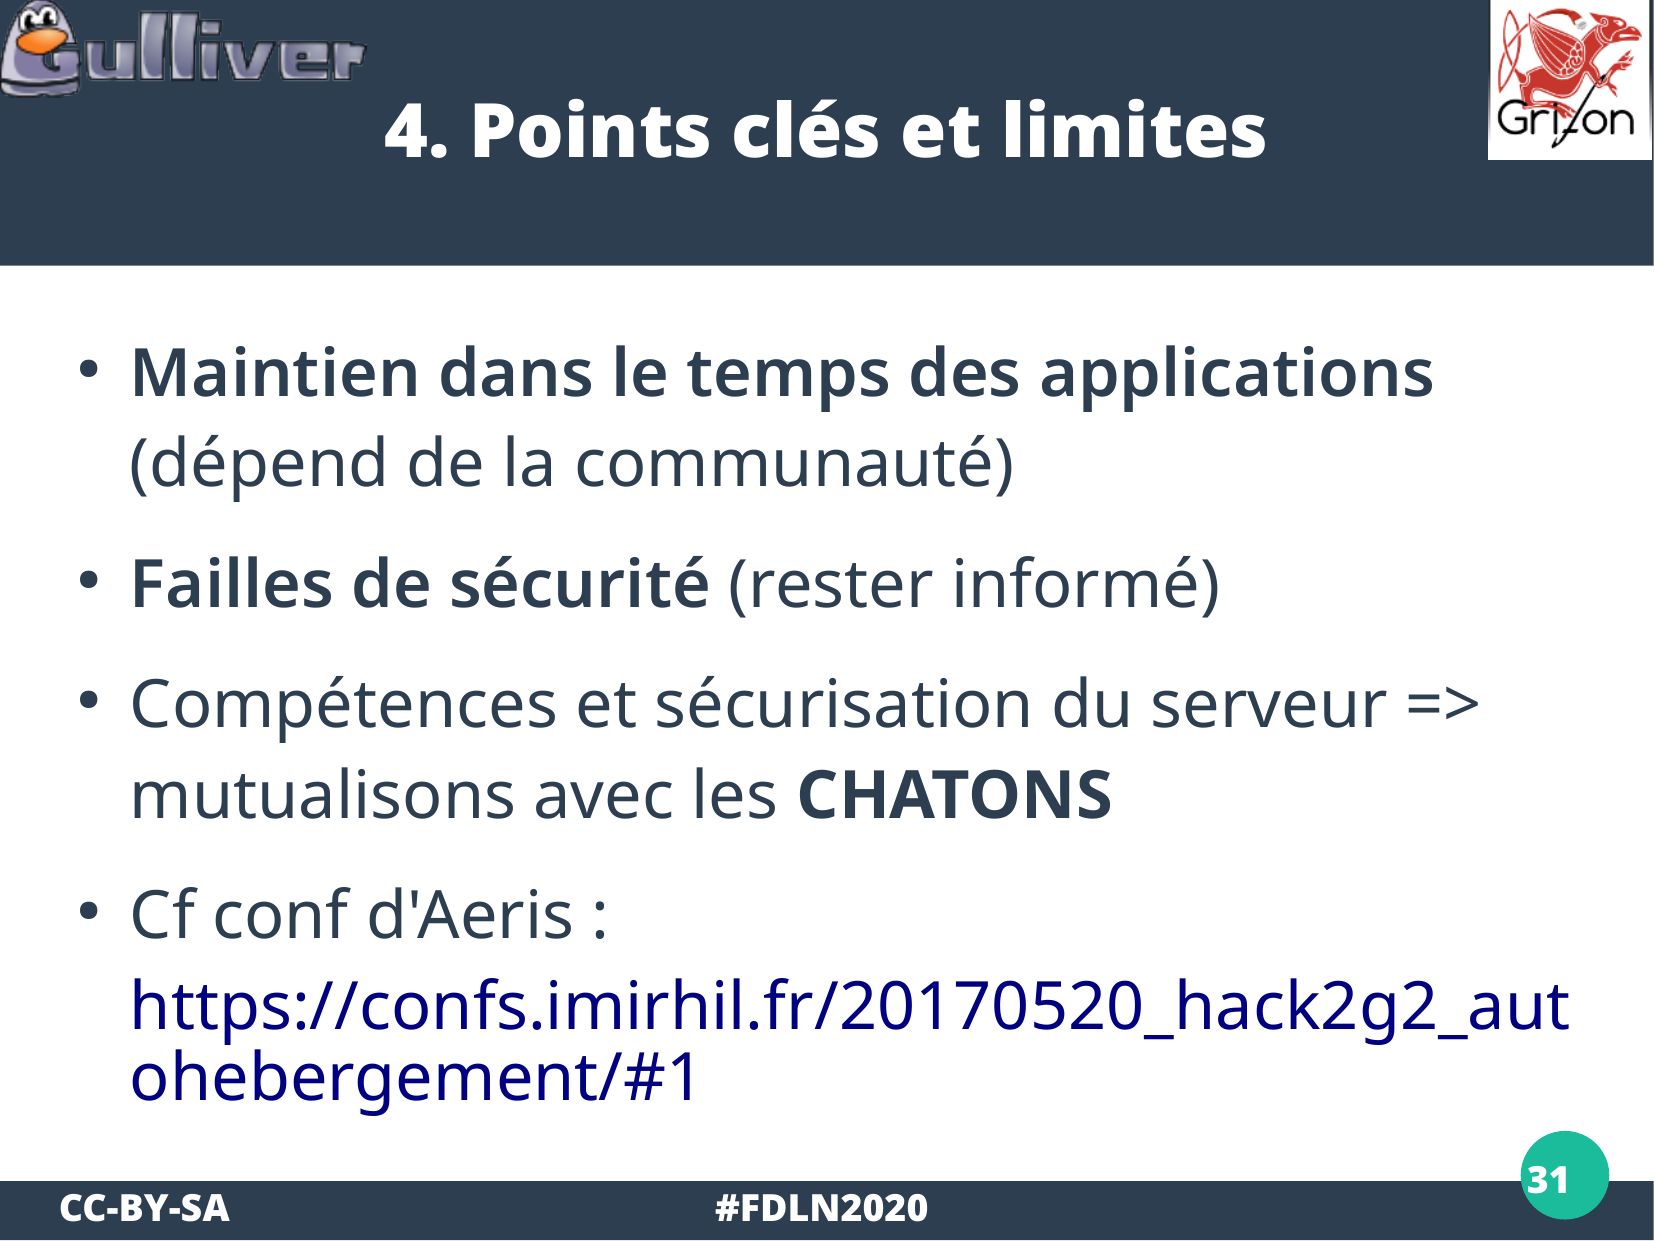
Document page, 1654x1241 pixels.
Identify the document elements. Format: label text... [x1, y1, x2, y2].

list Maintien dans le temps des applications (dépend de la communauté) Failles de sécurité (rester informé) Compétences et sécurisation du serveur => mutualisons avec les CHATONS Cf conf d'Aeris :https://confs.imirhil.fr/20170520_hack2g2_autohebergement/#1 [59, 324, 1595, 1152]
title 4. Points clés et limites [59, 49, 1595, 207]
picture [0, 0, 367, 98]
picture [1488, 0, 1652, 160]
